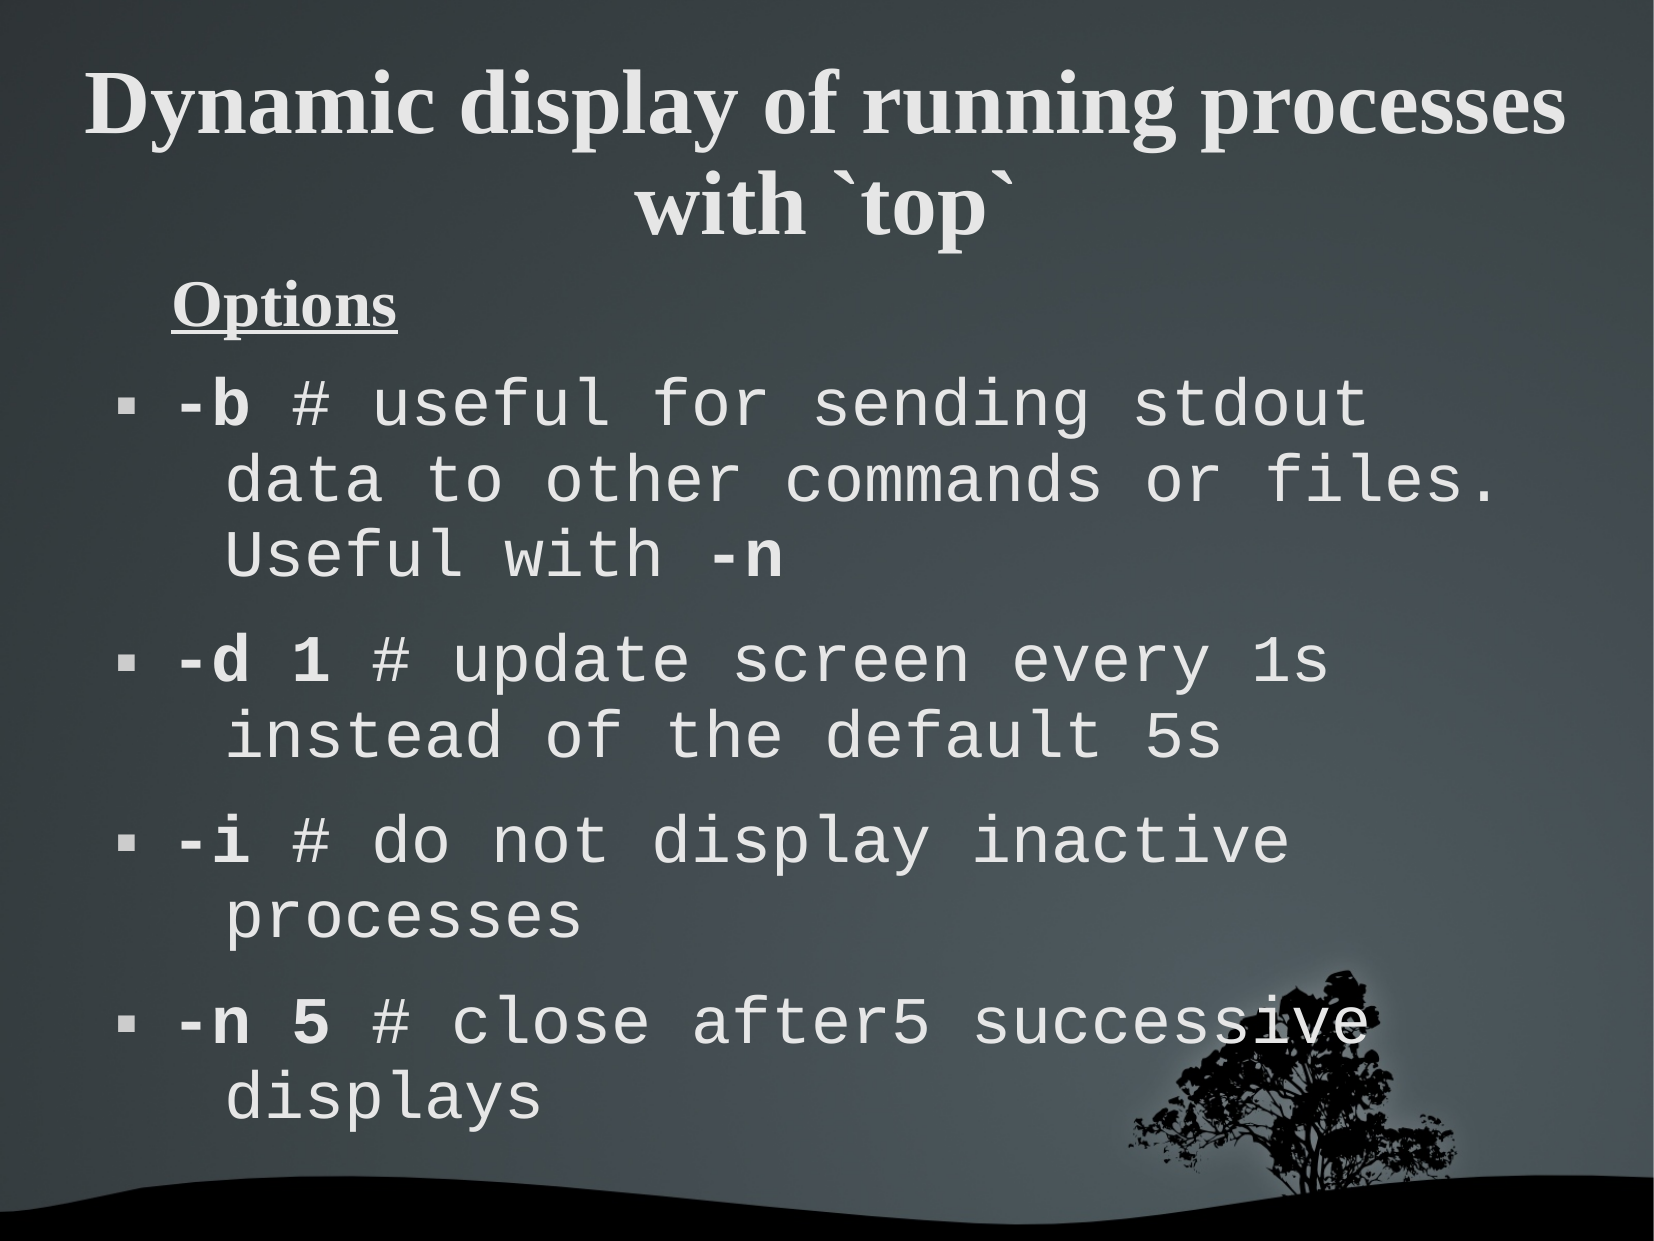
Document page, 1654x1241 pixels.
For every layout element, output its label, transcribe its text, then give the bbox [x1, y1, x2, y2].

list Options -b # useful for sending stdout data to other commands or files. Useful with -n -d 1 # update screen every 1s instead of the default 5s -i # do not display inactive processes -n 5 # close after5 successive displays [82, 273, 1571, 1086]
title Dynamic display of running processes with `top` [82, 33, 1571, 273]
picture [0, 0, 1654, 1241]
